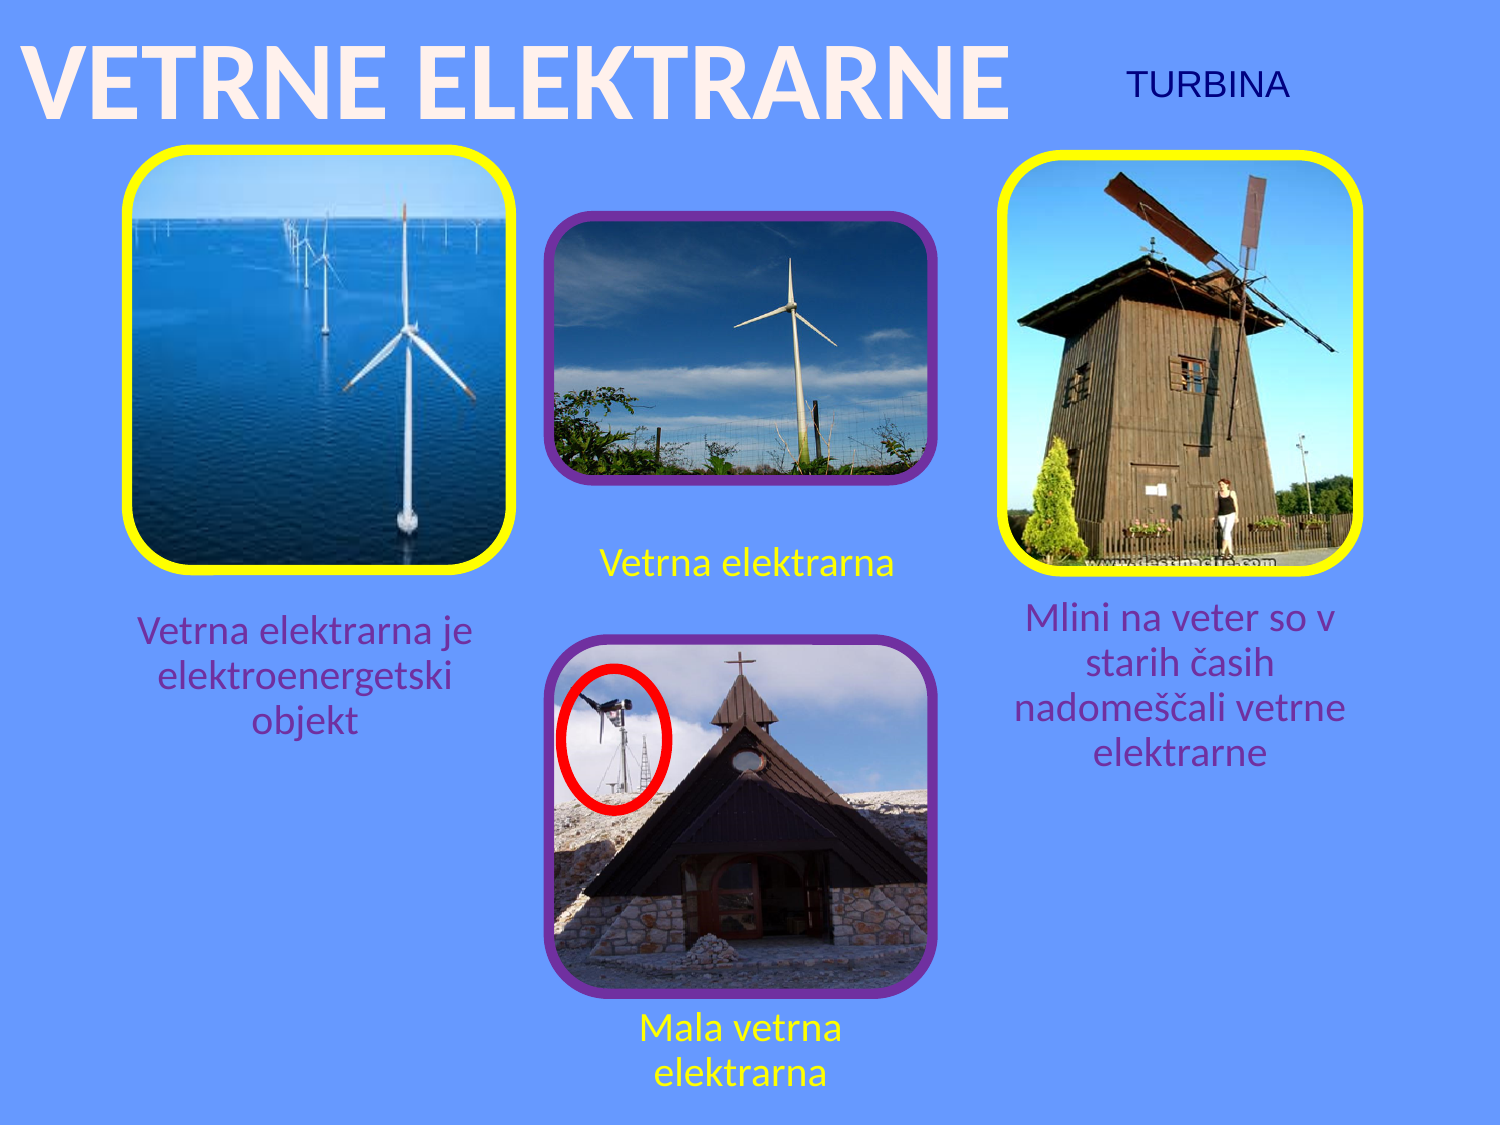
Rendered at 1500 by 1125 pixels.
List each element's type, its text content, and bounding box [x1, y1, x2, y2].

text_box Mala vetrna elektrarna [548, 982, 933, 1125]
text_box [127, 149, 511, 571]
text_box [548, 639, 933, 982]
text_box Vetrna elektrarna je elektroenergetski objekt [113, 584, 498, 728]
text_box [548, 216, 933, 481]
text_box Vetrna elektrarna [584, 527, 928, 592]
text_box VETRNE ELEKTRARNE [5, 0, 1029, 150]
text_box Mlini na veter so v starih časih nadomeščali vetrne elektrarne [988, 572, 1373, 715]
text_box [1002, 155, 1359, 572]
text_box TURBINA [1111, 53, 1306, 113]
